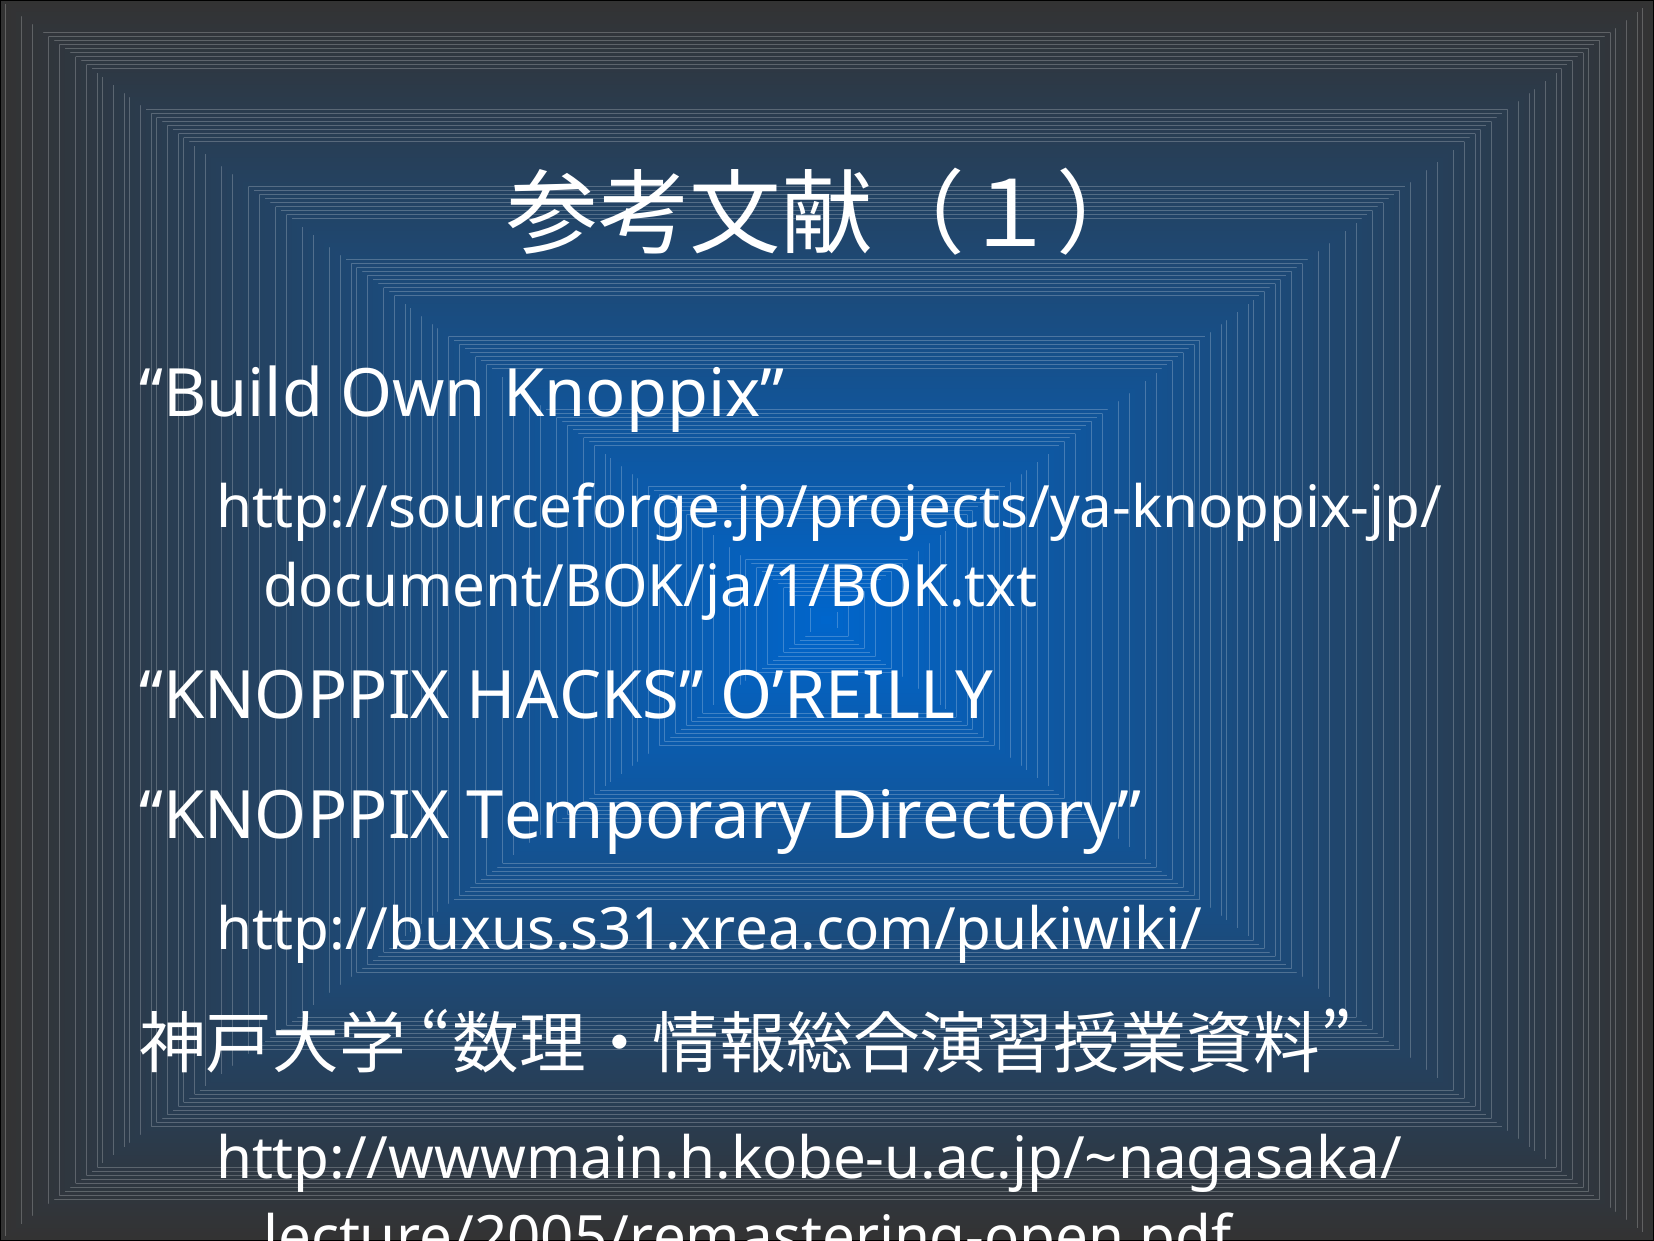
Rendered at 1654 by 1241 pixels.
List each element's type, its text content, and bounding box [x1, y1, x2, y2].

list “Build Own Knoppix” http://sourceforge.jp/projects/ya-knoppix-jp/document/BOK/ja/1/BOK.txt “KNOPPIX HACKS” O’REILLY “KNOPPIX Temporary Directory” http://buxus.s31.xrea.com/pukiwiki/ 神戸大学 “数理・情報総合演習授業資料” http://wwwmain.h.kobe-u.ac.jp/~nagasaka/lecture/2005/remastering-open.pdf [121, 344, 1534, 1174]
title 参考文献（１） [121, 102, 1534, 311]
